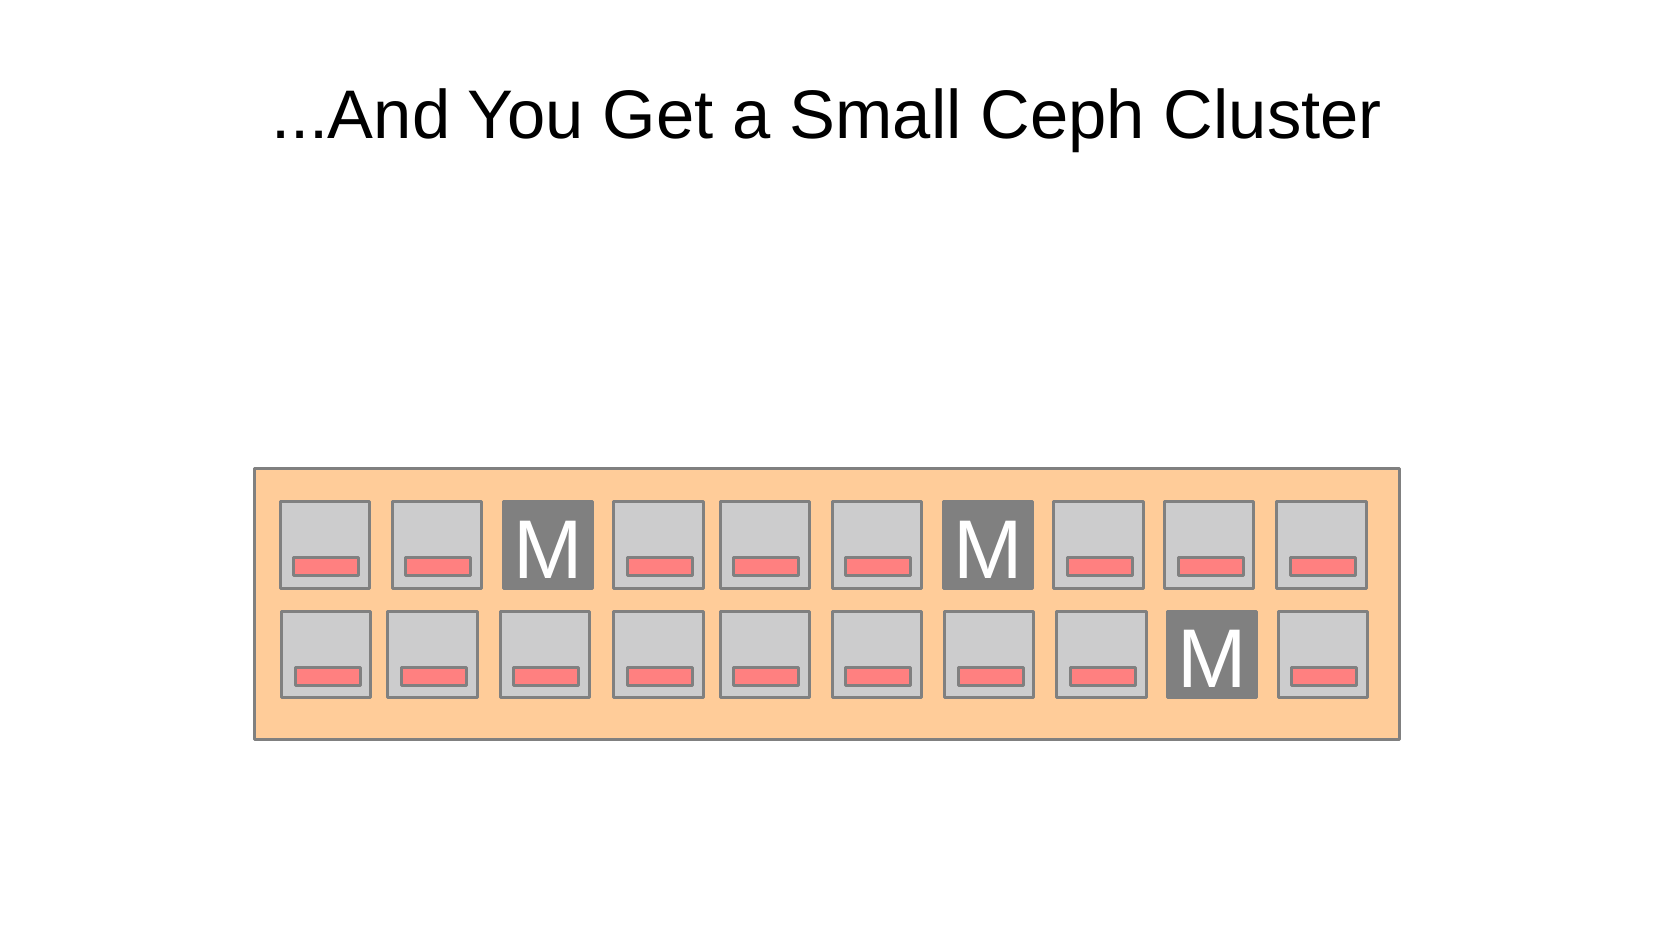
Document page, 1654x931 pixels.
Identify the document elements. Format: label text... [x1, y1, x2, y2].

text_box M [1167, 611, 1257, 698]
text_box M [503, 501, 593, 589]
text_box [254, 468, 1400, 740]
text_box M [943, 501, 1033, 589]
title ...And You Get a Small Ceph Cluster [82, 37, 1571, 193]
